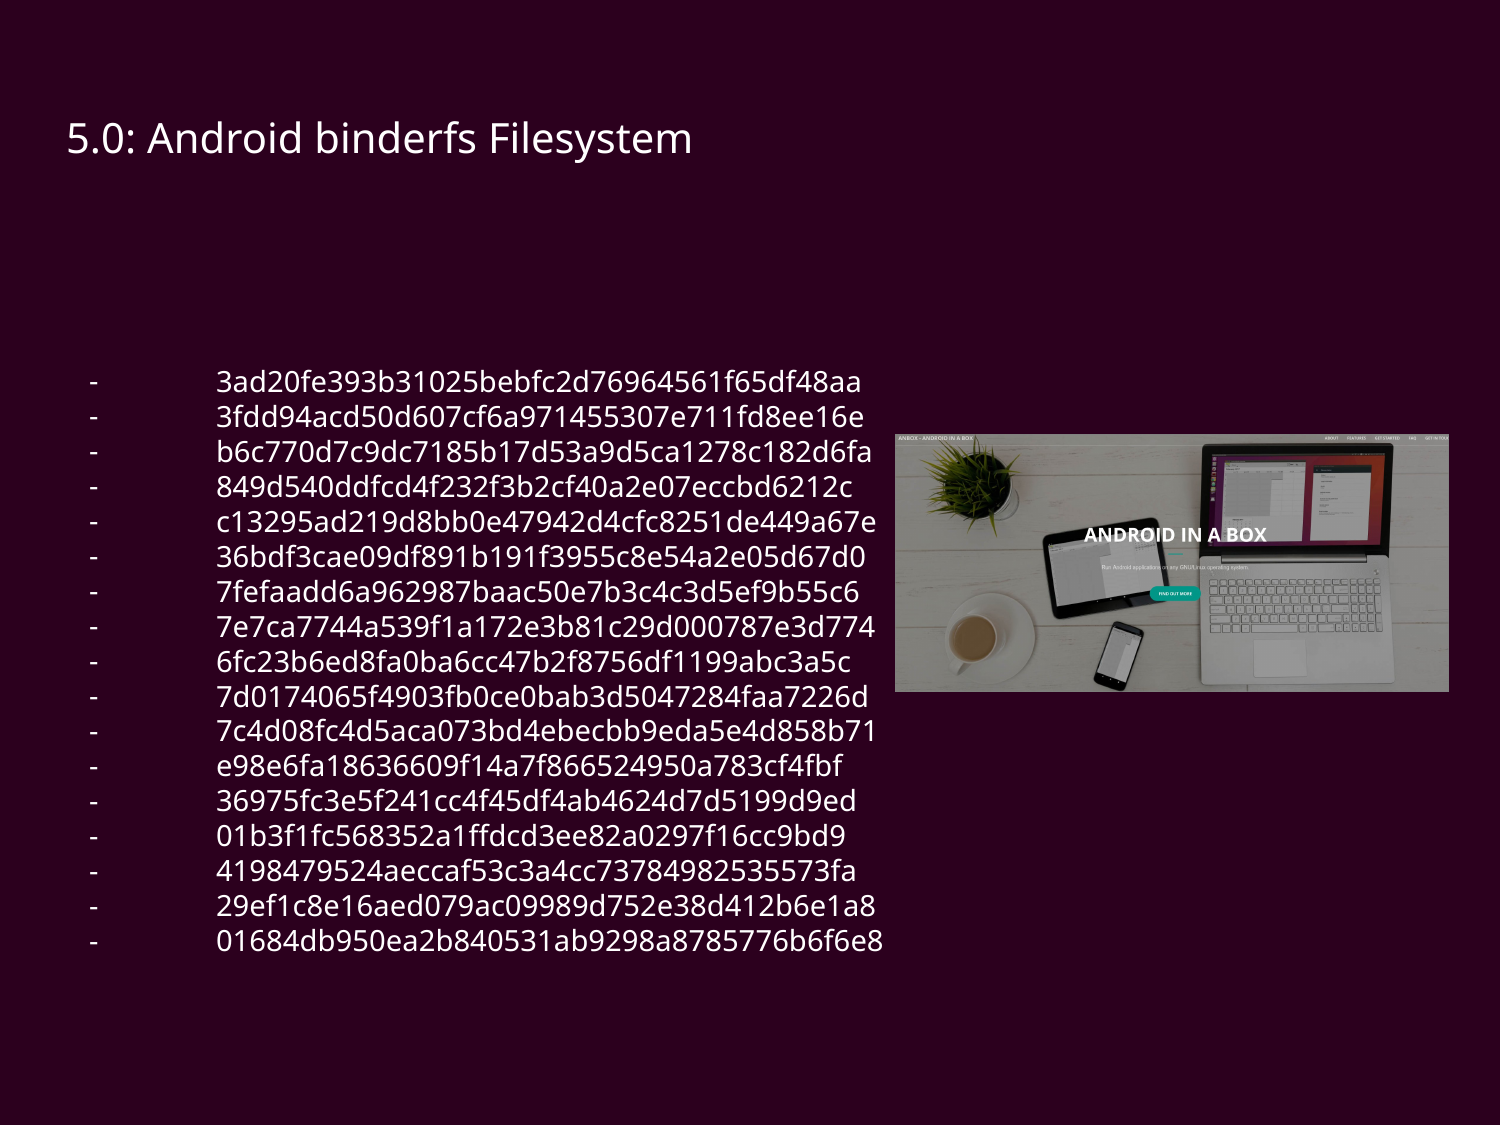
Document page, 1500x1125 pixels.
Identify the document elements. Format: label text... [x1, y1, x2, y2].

picture [895, 434, 1449, 692]
text_box 5.0: Android binderfs Filesystem [51, 97, 1449, 223]
text_box 3ad20fe393b31025bebfc2d76964561f65df48aa 3fdd94acd50d607cf6a971455307e711fd8ee16e b6c770d7c9dc7185b17d53a9d5ca1278c182d6fa 849d540ddfcd4f232f3b2cf40a2e07eccbd6212c c13295ad219d8bb0e47942d4cfc8251de449a67e 36bdf3cae09df891b191f3955c8e54a2e05d67d0 7fefaadd6a962987baac50e7b3c4c3d5ef9b55c6 7e7ca7744a539f1a172e3b81c29d000787e3d774 6fc23b6ed8fa0ba6cc47b2f8756df1199abc3a5c 7d0174065f4903fb0ce0bab3d5047284faa7226d 7c4d08fc4d5aca073bd4ebecbb9eda5e4d858b71 e98e6fa18636609f14a7f866524950a783cf4fbf 36975fc3e5f241cc4f45df4ab4624d7d5199d9ed 01b3f1fc568352a1ffdcd3ee82a0297f16cc9bd9 4198479524aeccaf53c3a4cc73784982535573fa 29ef1c8e16aed079ac09989d752e38d412b6e1a8 01684db950ea2b840531ab9298a8785776b6f6e8 [51, 224, 1440, 1097]
